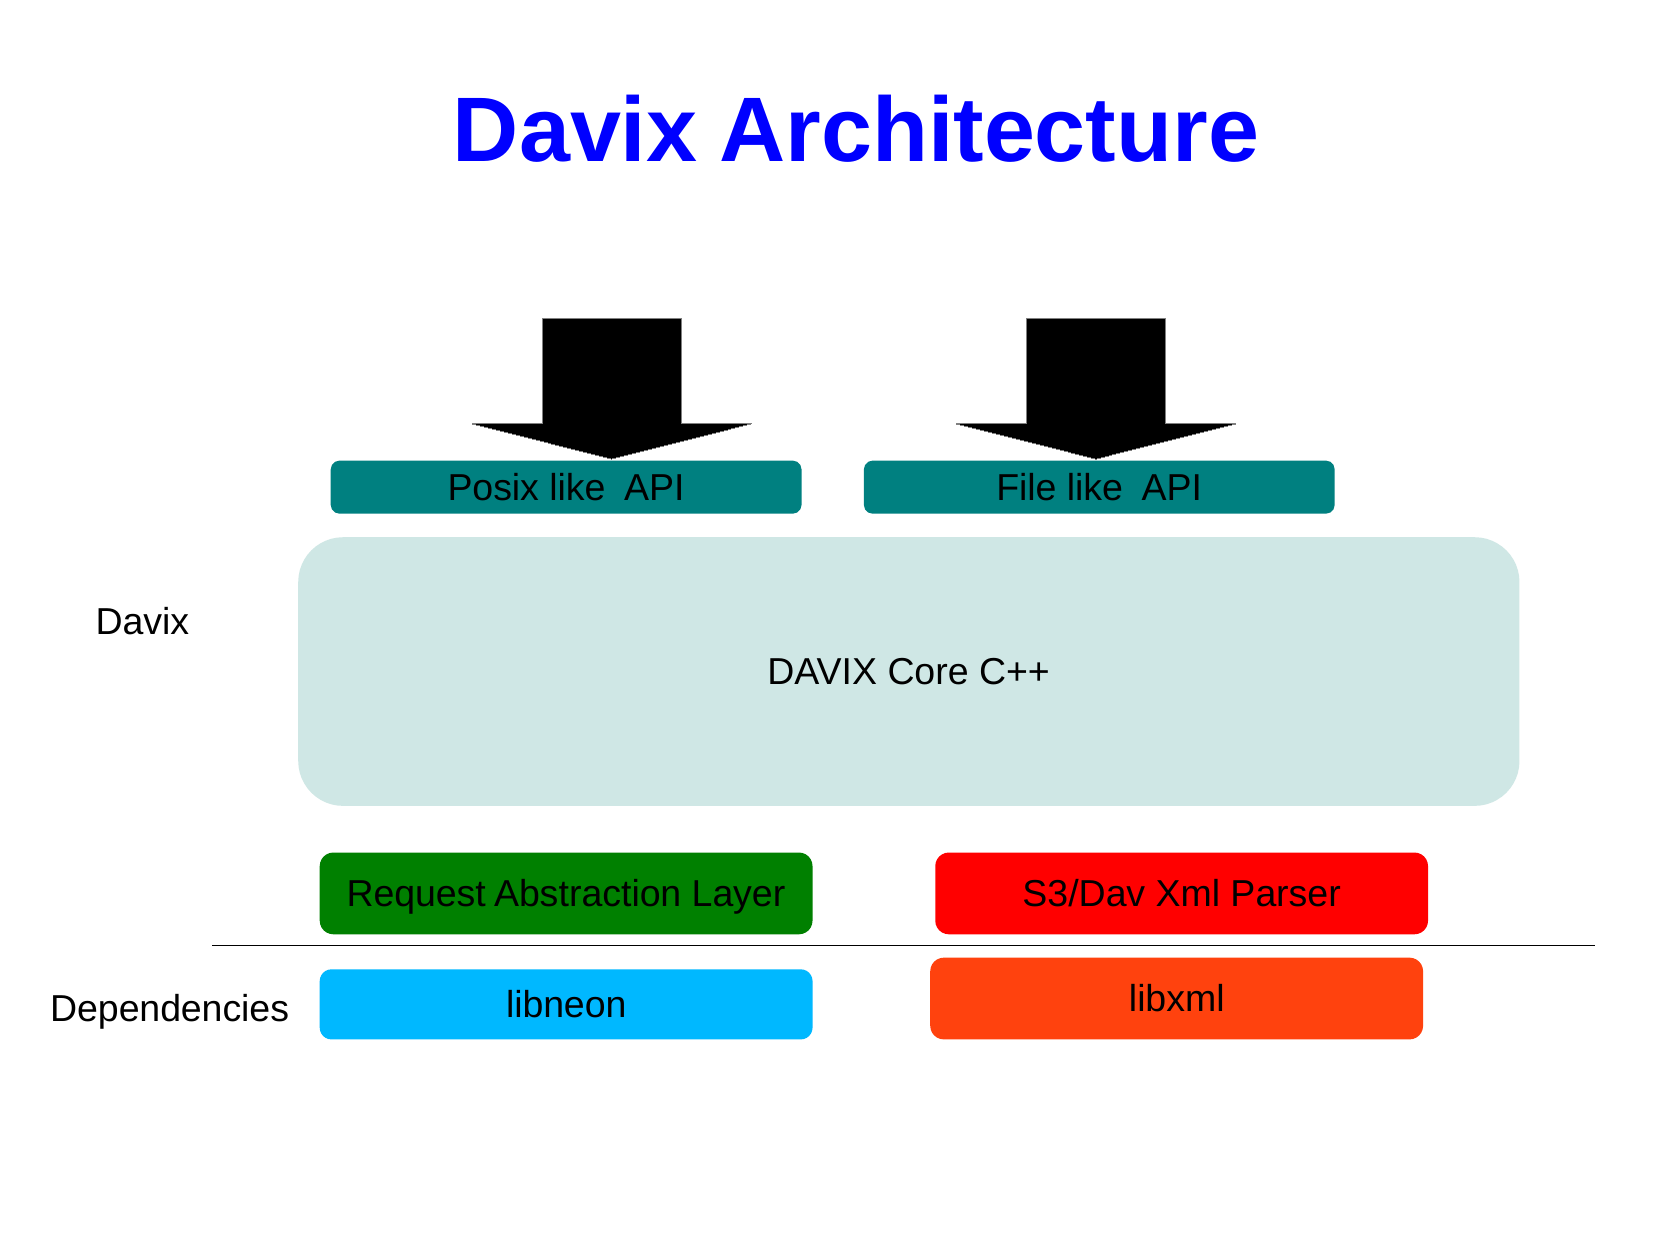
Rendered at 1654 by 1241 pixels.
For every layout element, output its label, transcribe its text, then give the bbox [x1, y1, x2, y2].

text_box DAVIX Core C++ [298, 537, 1520, 806]
text_box [956, 318, 1236, 460]
text_box libneon [319, 969, 813, 1040]
text_box File like API [863, 460, 1335, 514]
text_box Davix Architecture [401, 70, 1312, 189]
text_box Posix like API [330, 460, 802, 514]
text_box S3/Dav Xml Parser [935, 852, 1429, 935]
text_box Davix [11, 592, 284, 756]
text_box Dependencies [35, 980, 308, 1144]
text_box [472, 318, 752, 460]
text_box Request Abstraction Layer [319, 852, 813, 935]
text_box libxml [930, 957, 1424, 1040]
